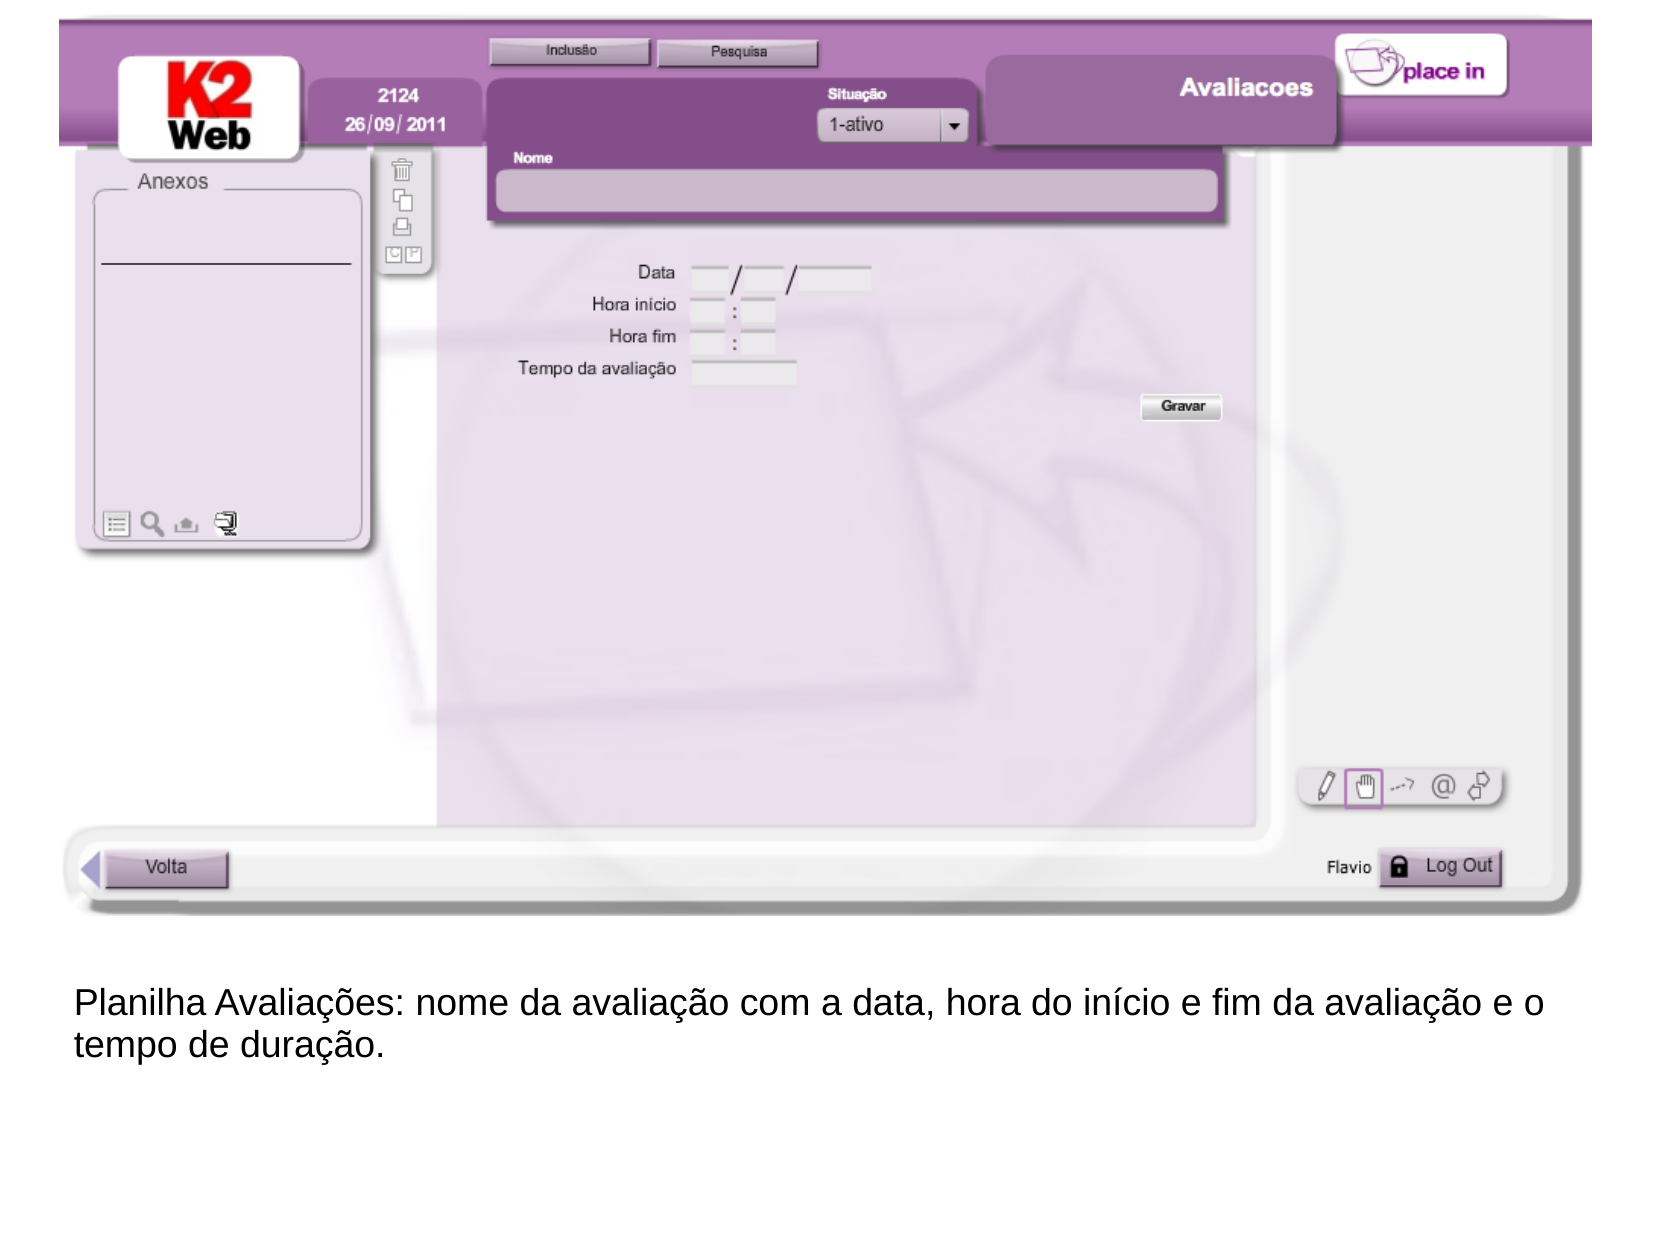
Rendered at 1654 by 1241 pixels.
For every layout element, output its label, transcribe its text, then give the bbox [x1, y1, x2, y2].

picture [59, 11, 1592, 916]
text_box Planilha Avaliações: nome da avaliação com a data, hora do início e fim da avaliação e o tempo de duração. [59, 974, 1595, 1076]
